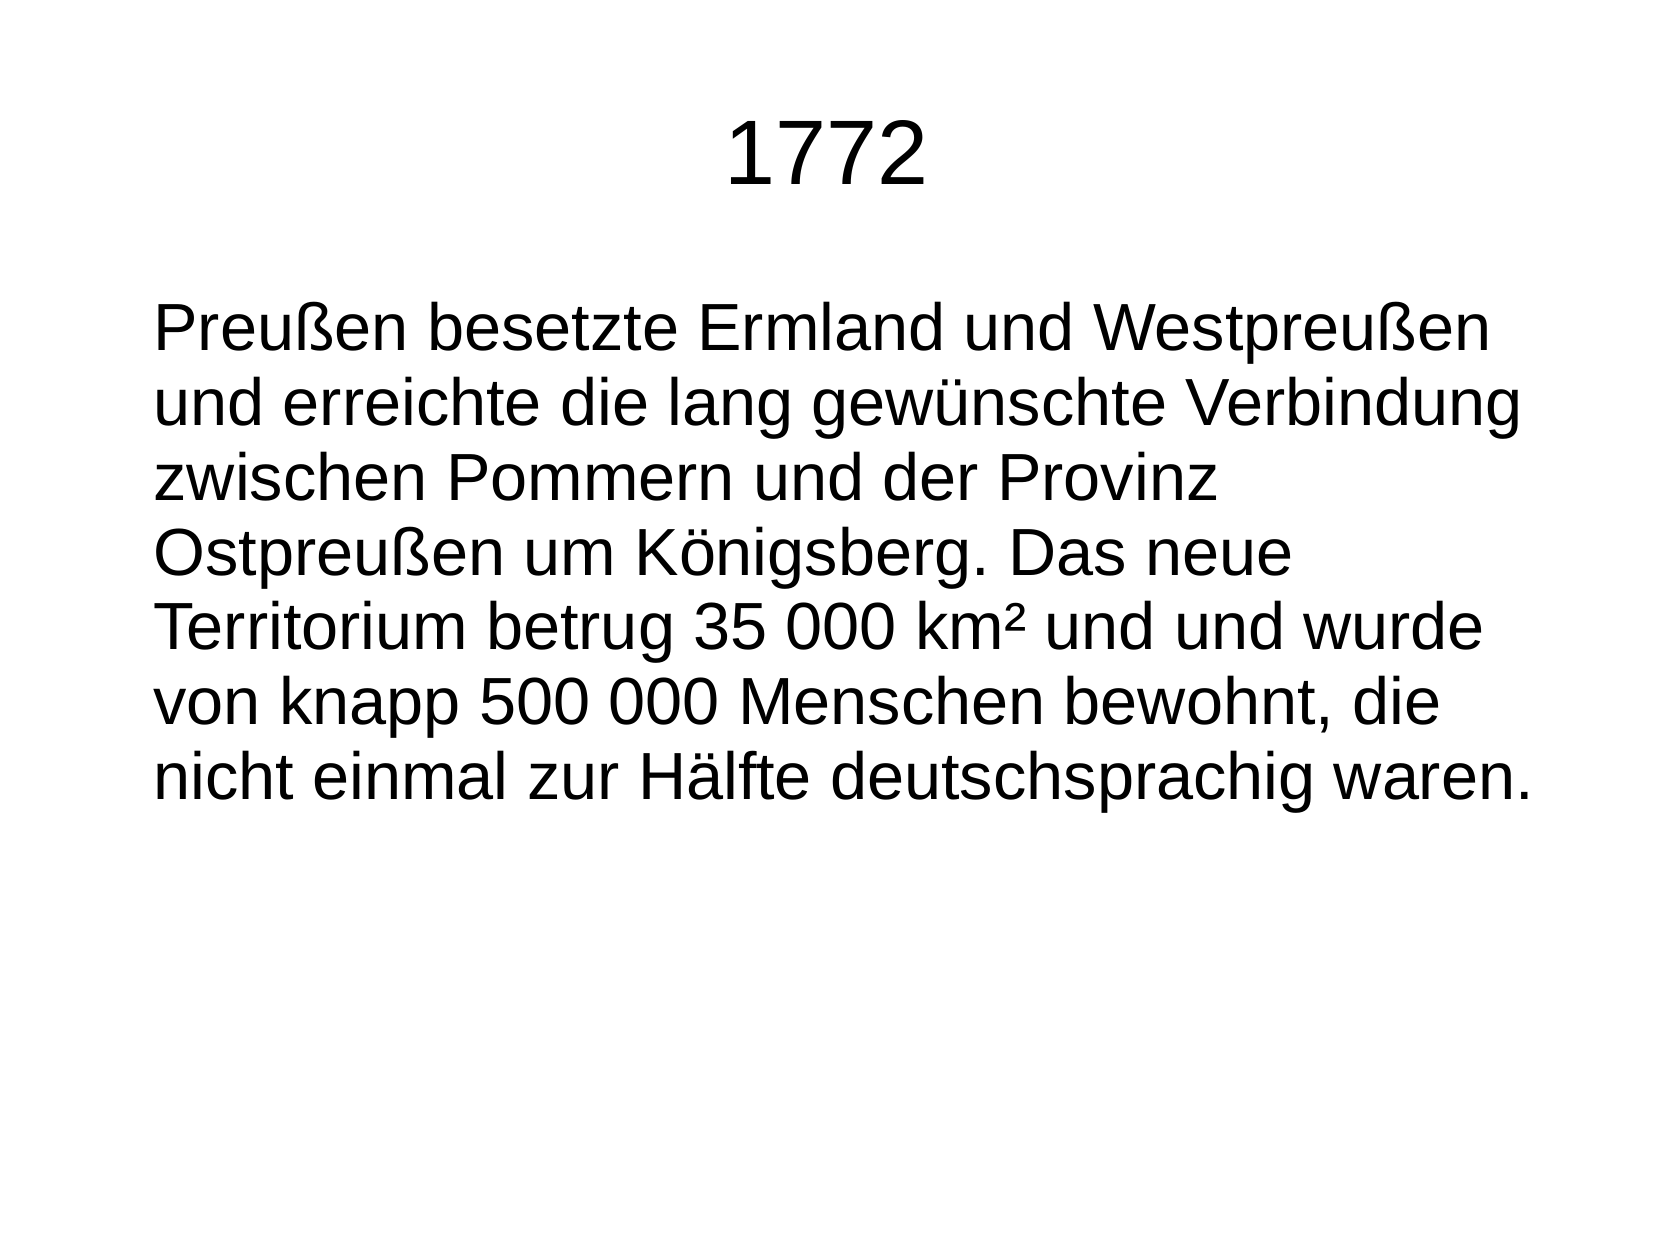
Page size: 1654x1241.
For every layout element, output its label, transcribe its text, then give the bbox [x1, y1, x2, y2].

title 1772 [82, 49, 1571, 257]
list Preußen besetzte Ermland und Westpreußen und erreichte die lang gewünschte Verbindung zwischen Pommern und der Provinz Ostpreußen um Königsberg. Das neue Territorium betrug 35 000 km² und und wurde von knapp 500 000 Menschen bewohnt, die nicht einmal zur Hälfte deutschsprachig waren. [82, 290, 1571, 1010]
